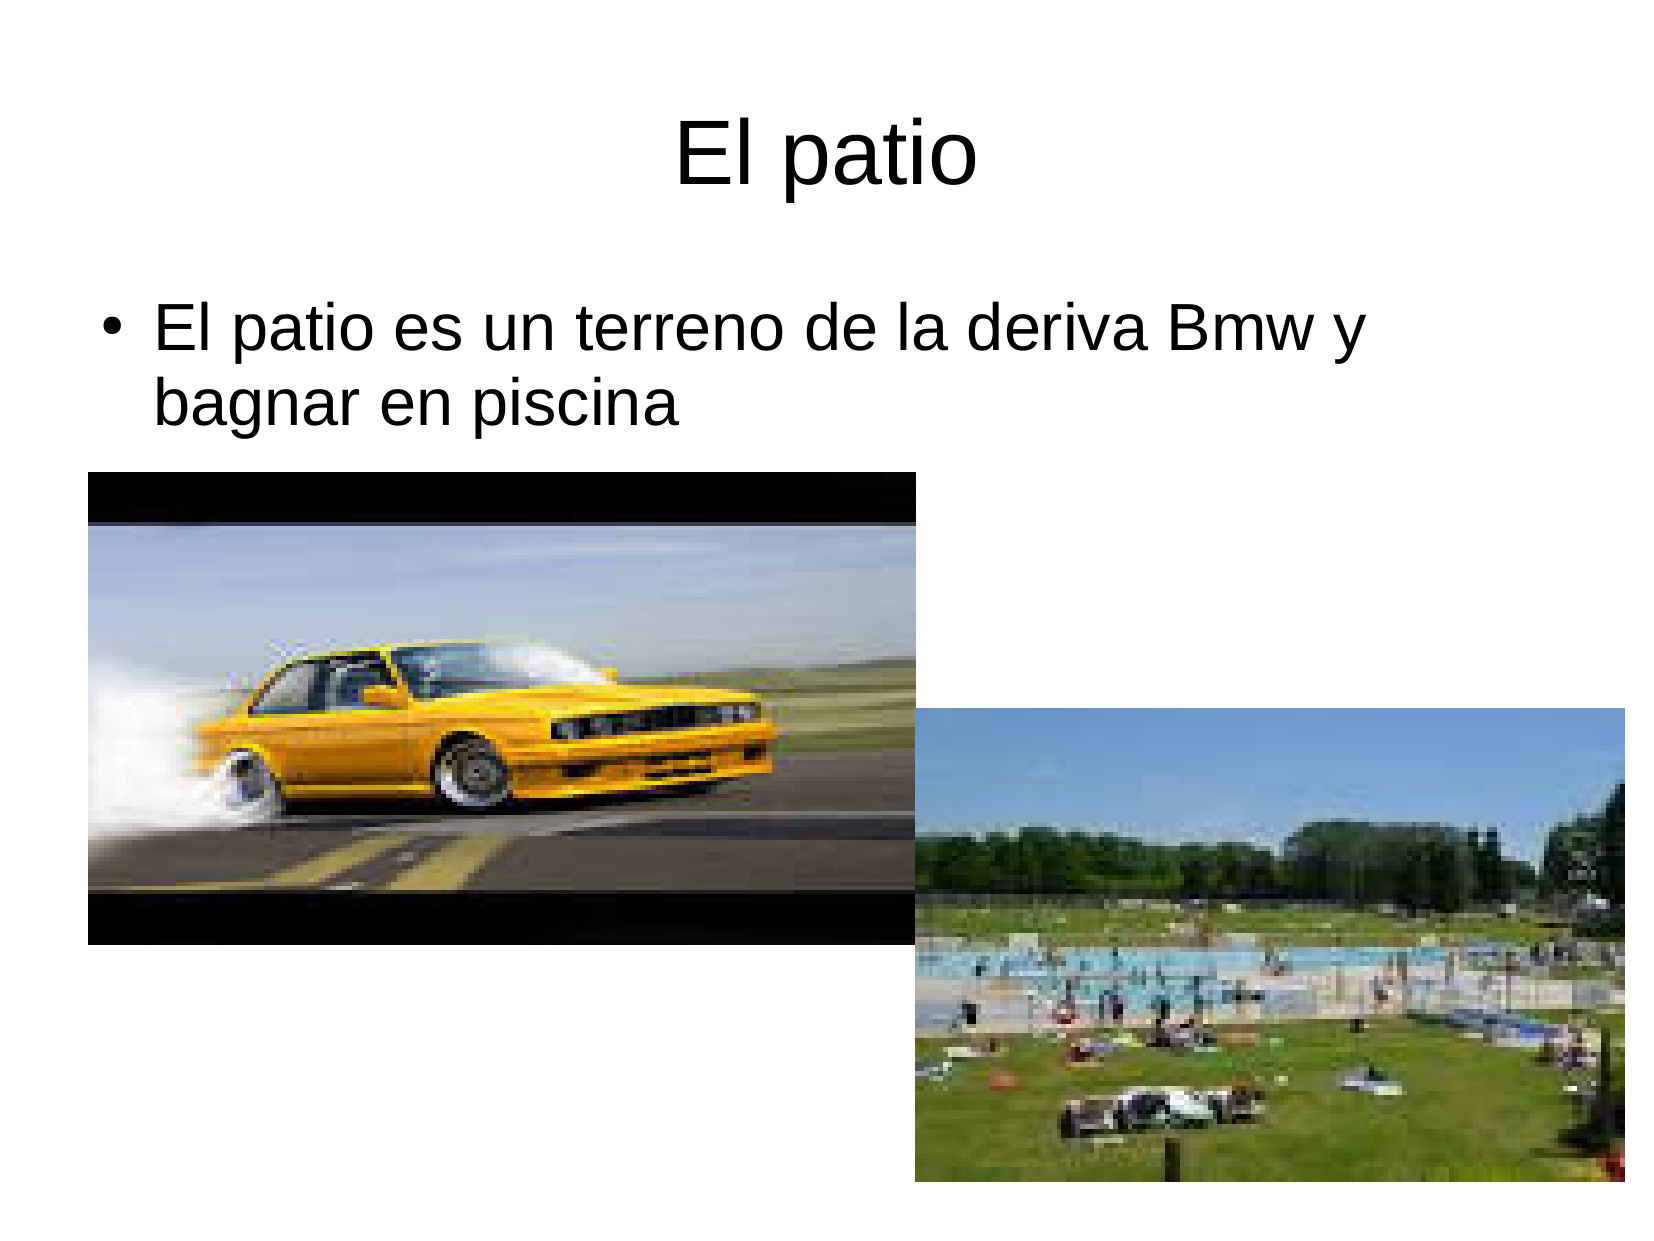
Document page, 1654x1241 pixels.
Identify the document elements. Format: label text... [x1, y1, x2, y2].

title El patio [82, 49, 1571, 257]
list El patio es un terreno de la deriva Bmw y bagnar en piscina [82, 290, 1571, 1109]
picture [88, 472, 1625, 1182]
